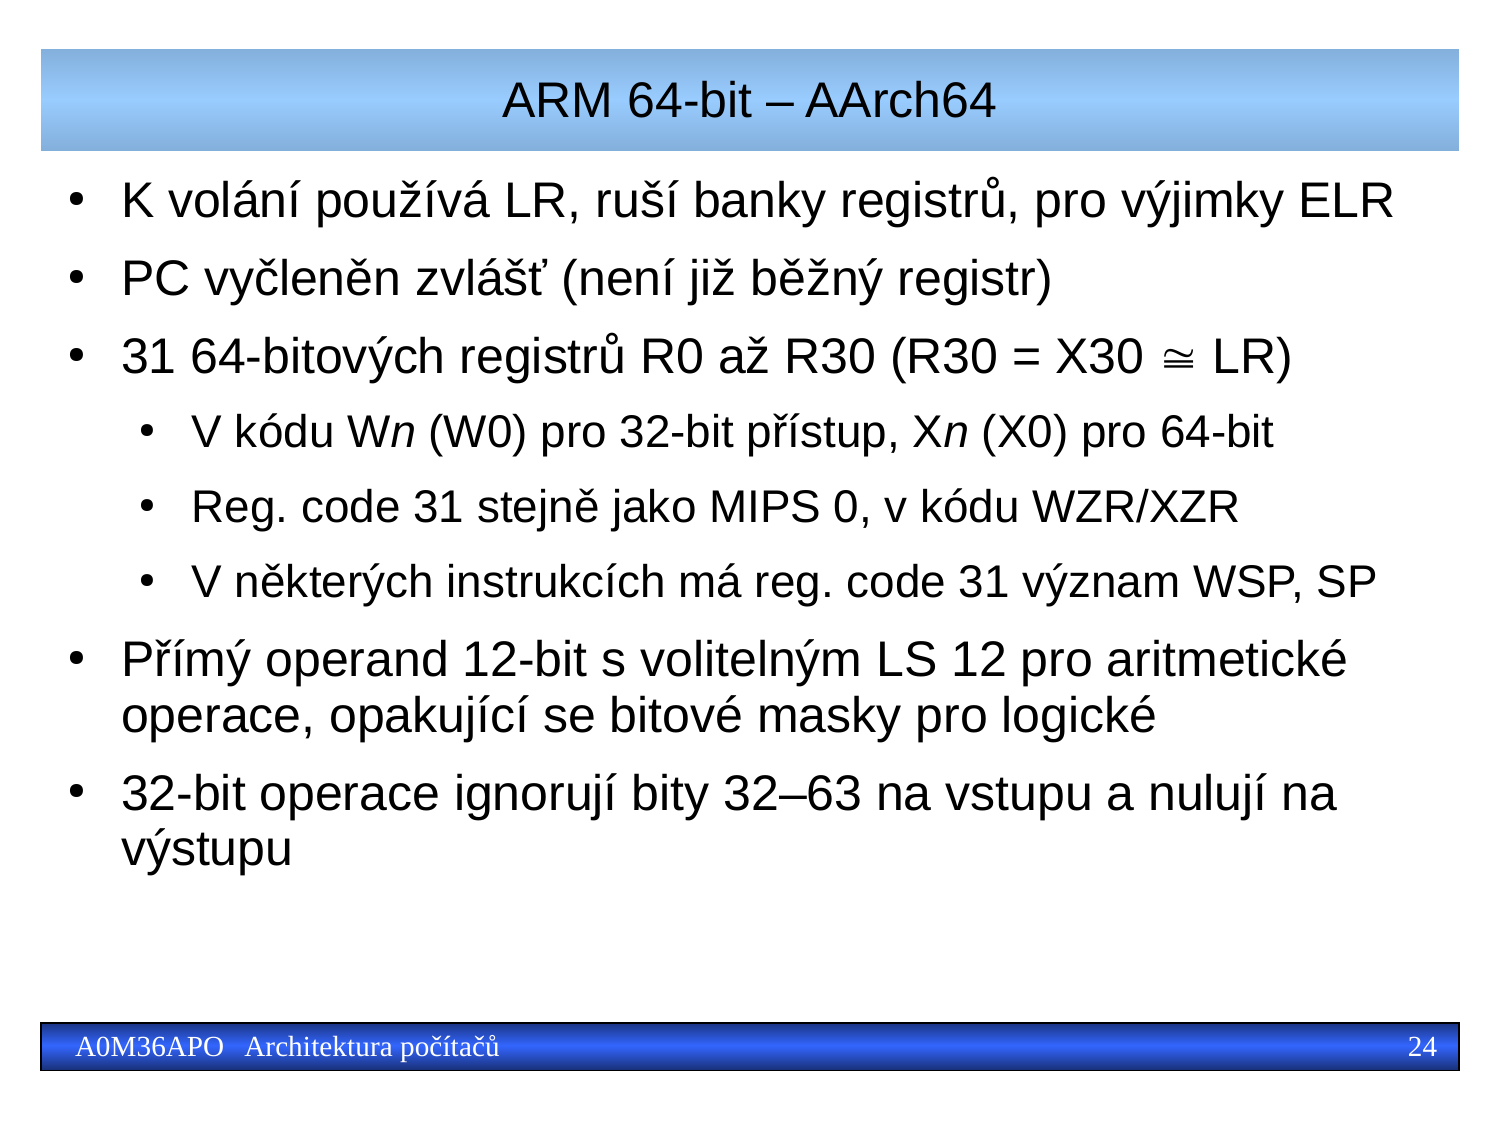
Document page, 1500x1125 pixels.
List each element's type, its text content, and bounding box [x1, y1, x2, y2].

list K volání používá LR, ruší banky registrů, pro výjimky ELR PC vyčleněn zvlášť (není již běžný registr) 31 64-bitových registrů R0 až R30 (R30 = X30 ≅ LR) V kódu Wn (W0) pro 32-bit přístup, Xn (X0) pro 64-bit Reg. code 31 stejně jako MIPS 0, v kódu WZR/XZR V některých instrukcích má reg. code 31 význam WSP, SP Přímý operand 12-bit s volitelným LS 12 pro aritmetické operace, opakující se bitové masky pro logické 32-bit operace ignorují bity 32–63 na vstupu a nulují na výstupu [50, 172, 1450, 1013]
title ARM 64-bit – AArch64 [41, 49, 1459, 151]
